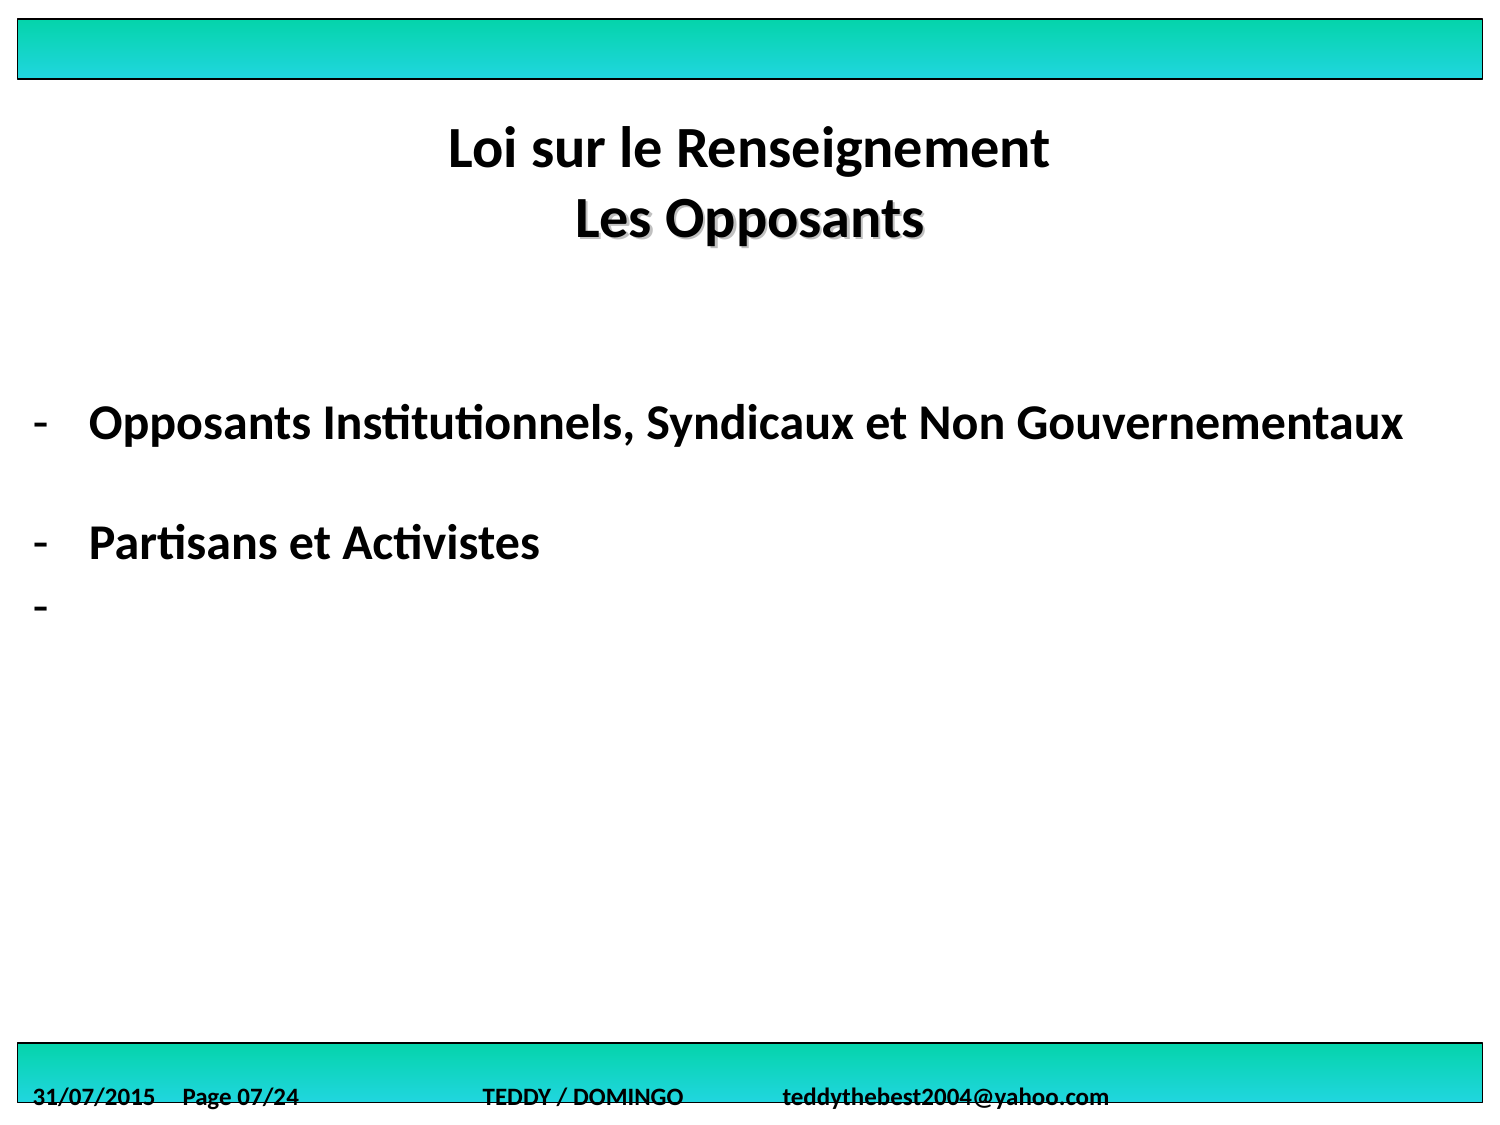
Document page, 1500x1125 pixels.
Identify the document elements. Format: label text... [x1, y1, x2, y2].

text_box Loi sur le Renseignement Les Opposants Opposants Institutionnels, Syndicaux et Non Gouvernementaux Partisans et Activistes [17, 101, 1483, 643]
text_box 31/07/2015 Page 07/24 TEDDY / DOMINGO teddythebest2004@yahoo.com [17, 1042, 1483, 1103]
text_box [17, 42, 1483, 80]
